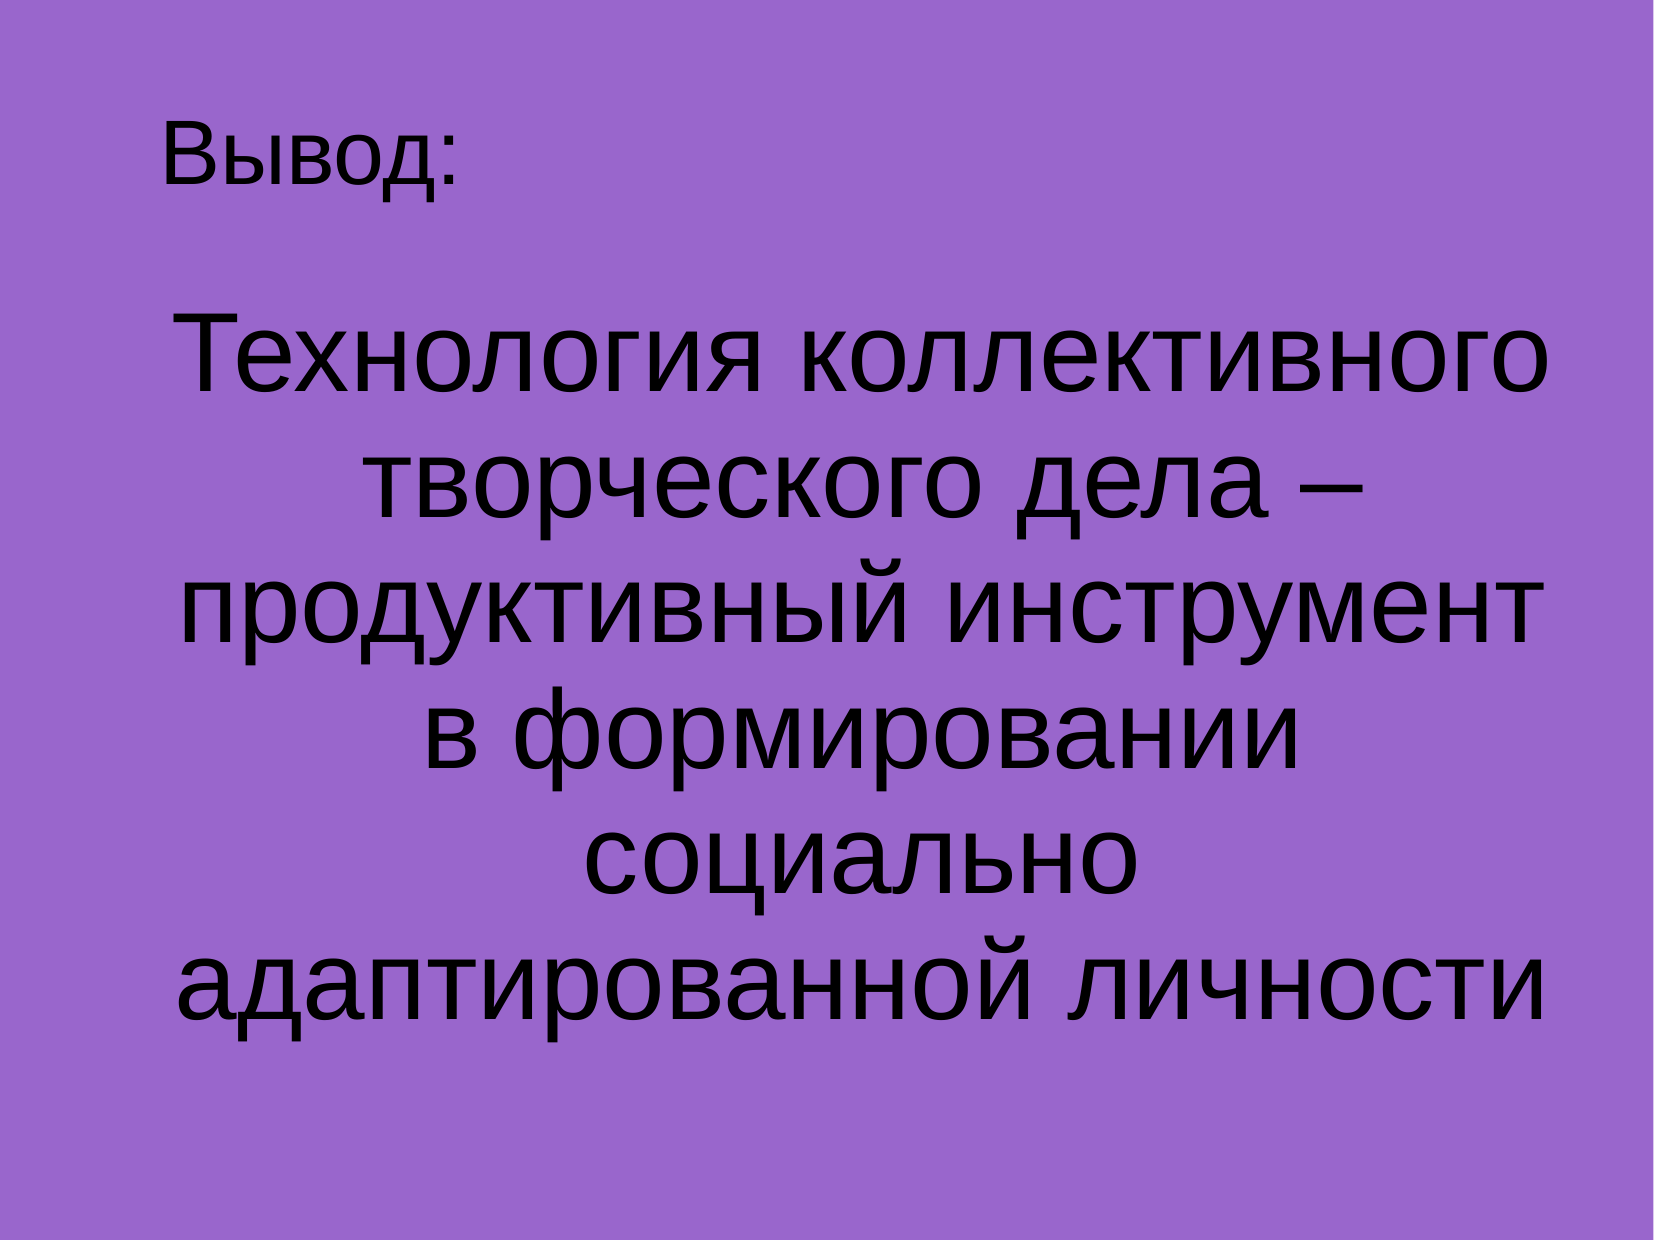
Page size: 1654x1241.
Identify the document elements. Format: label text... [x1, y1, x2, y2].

list Технология коллективного творческого дела – продуктивный инструмент в формировании социально адаптированной личности [82, 290, 1571, 1094]
title Вывод: [82, 56, 1571, 250]
